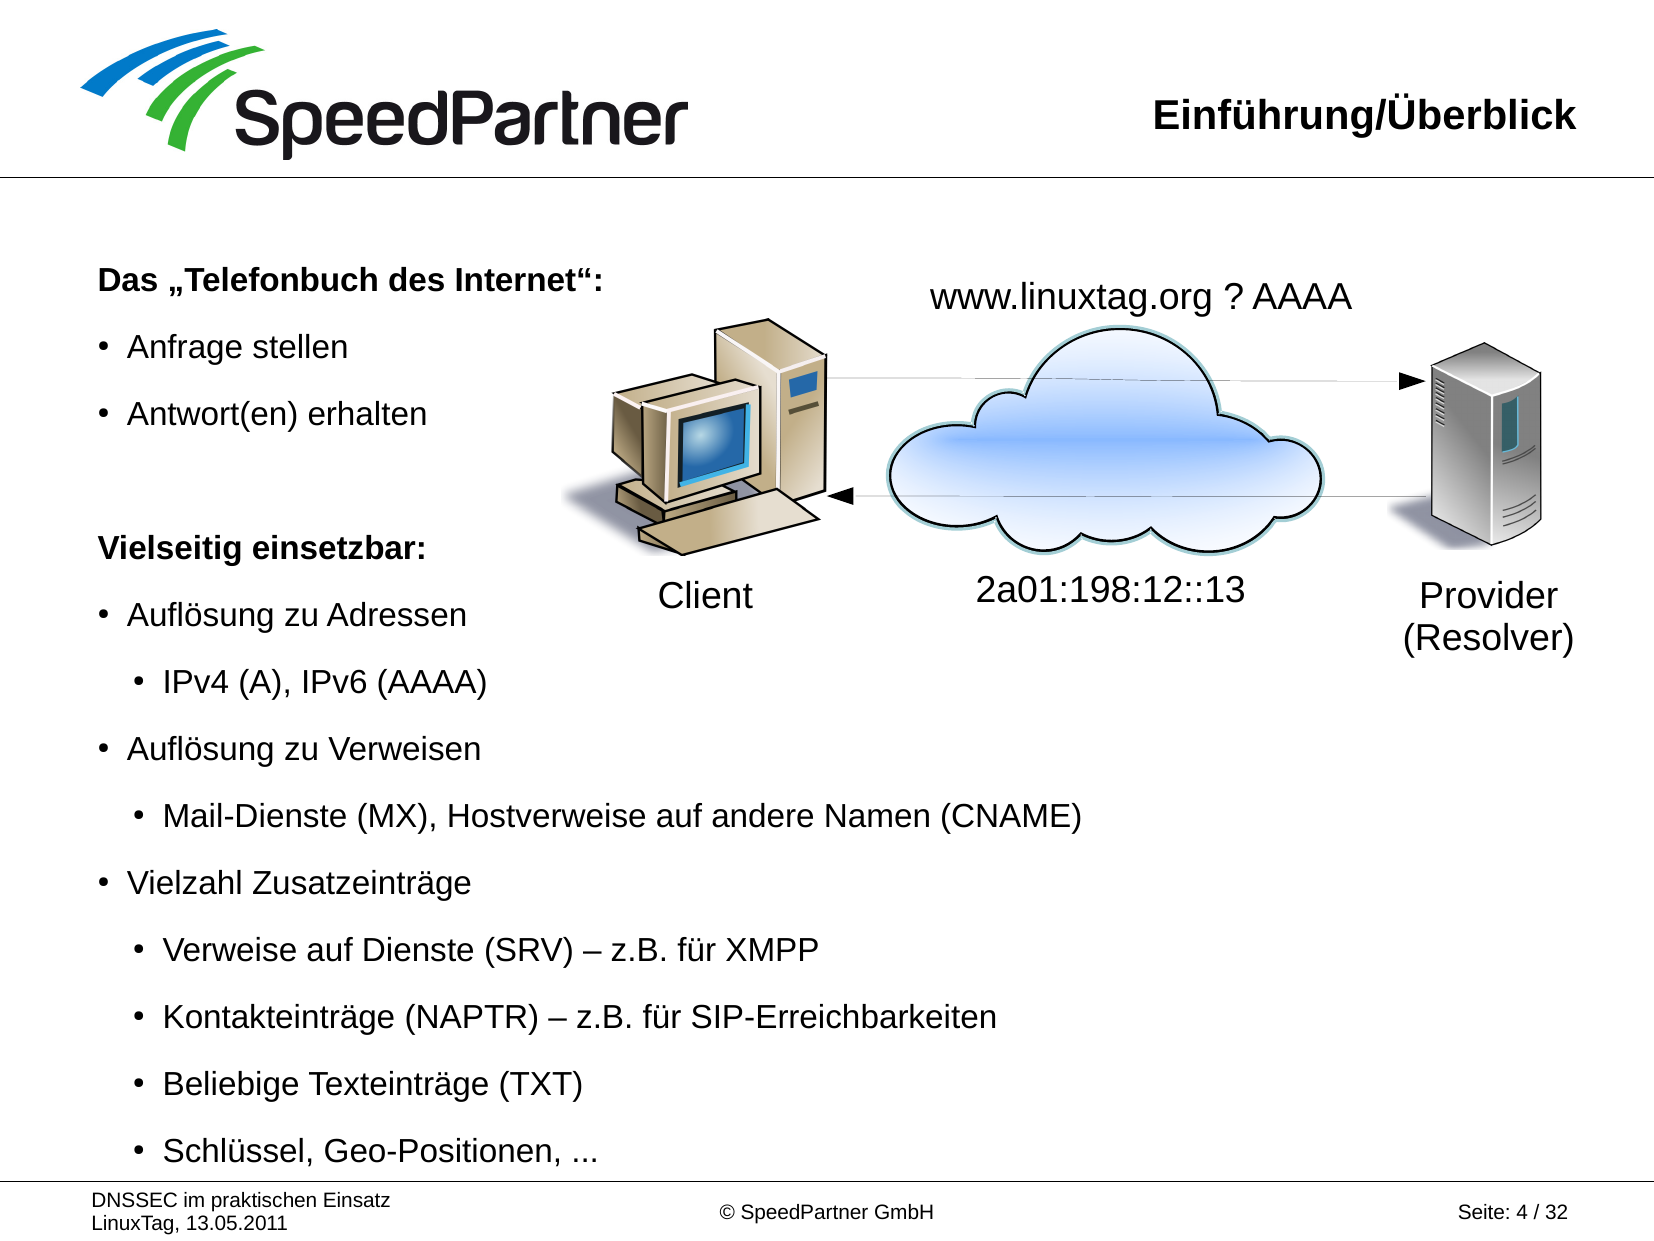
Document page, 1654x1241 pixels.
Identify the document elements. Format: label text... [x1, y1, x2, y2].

title Einführung/Überblick [590, 70, 1577, 160]
picture [885, 379, 1326, 496]
text_box www.linuxtag.org ? AAAA [915, 267, 1366, 325]
picture [561, 318, 828, 556]
picture [885, 324, 1326, 380]
text_box Das „Telefonbuch des Internet“: Anfrage stellen Antwort(en) erhalten Vielseitig einsetzbar: Auflösung zu Adressen IPv4 (A), IPv6 (AAAA) Auflösung zu Verweisen Mail-Dienste (MX), Hostverweise auf andere Namen (CNAME) Vielzahl Zusatzeinträge Verweise auf Dienste (SRV) – z.B. für XMPP Kontakteinträge (NAPTR) – z.B. für SIP-Erreichbarkeiten Beliebige Texteinträge (TXT) Schlüssel, Geo-Positionen, ... [82, 253, 1565, 1178]
text_box 2a01:198:12::13 [960, 561, 1261, 618]
picture [885, 497, 1326, 557]
text_box Client [642, 566, 768, 624]
picture [80, 29, 688, 160]
text_box Provider (Resolver) [1387, 566, 1590, 666]
picture [1387, 342, 1542, 550]
